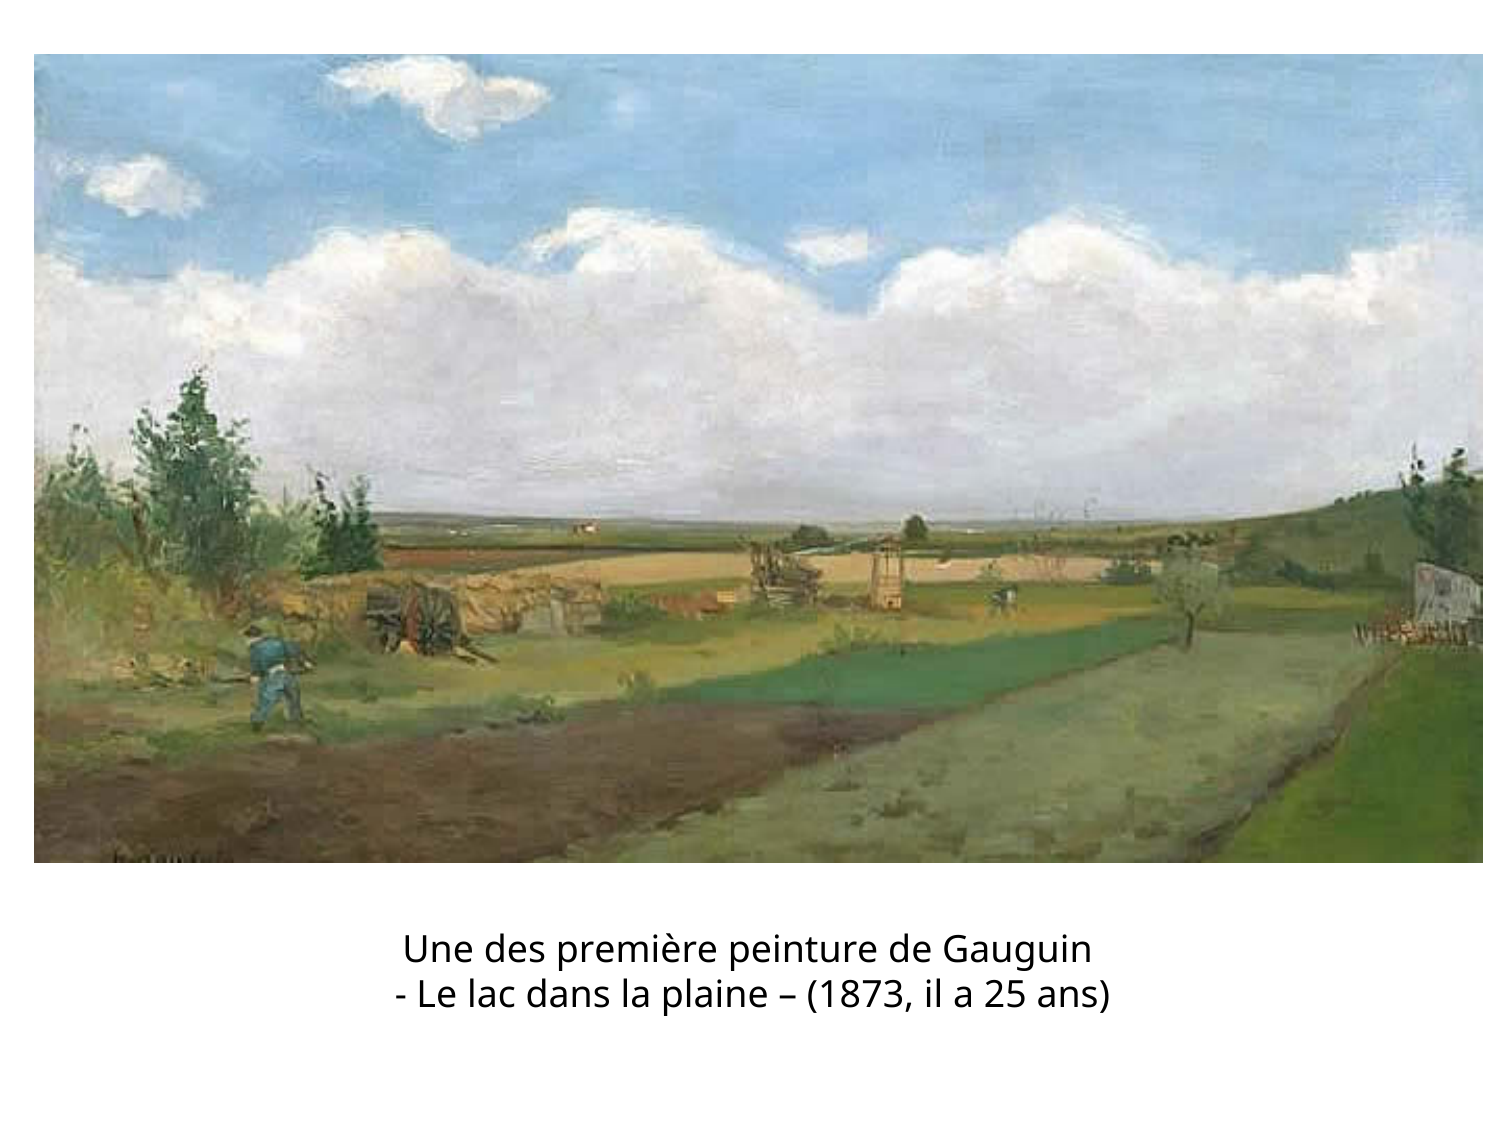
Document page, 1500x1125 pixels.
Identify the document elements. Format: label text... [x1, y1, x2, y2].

picture [34, 54, 1483, 864]
text_box Une des première peinture de Gauguin - Le lac dans la plaine – (1873, il a 25 ans) [370, 916, 1126, 1023]
